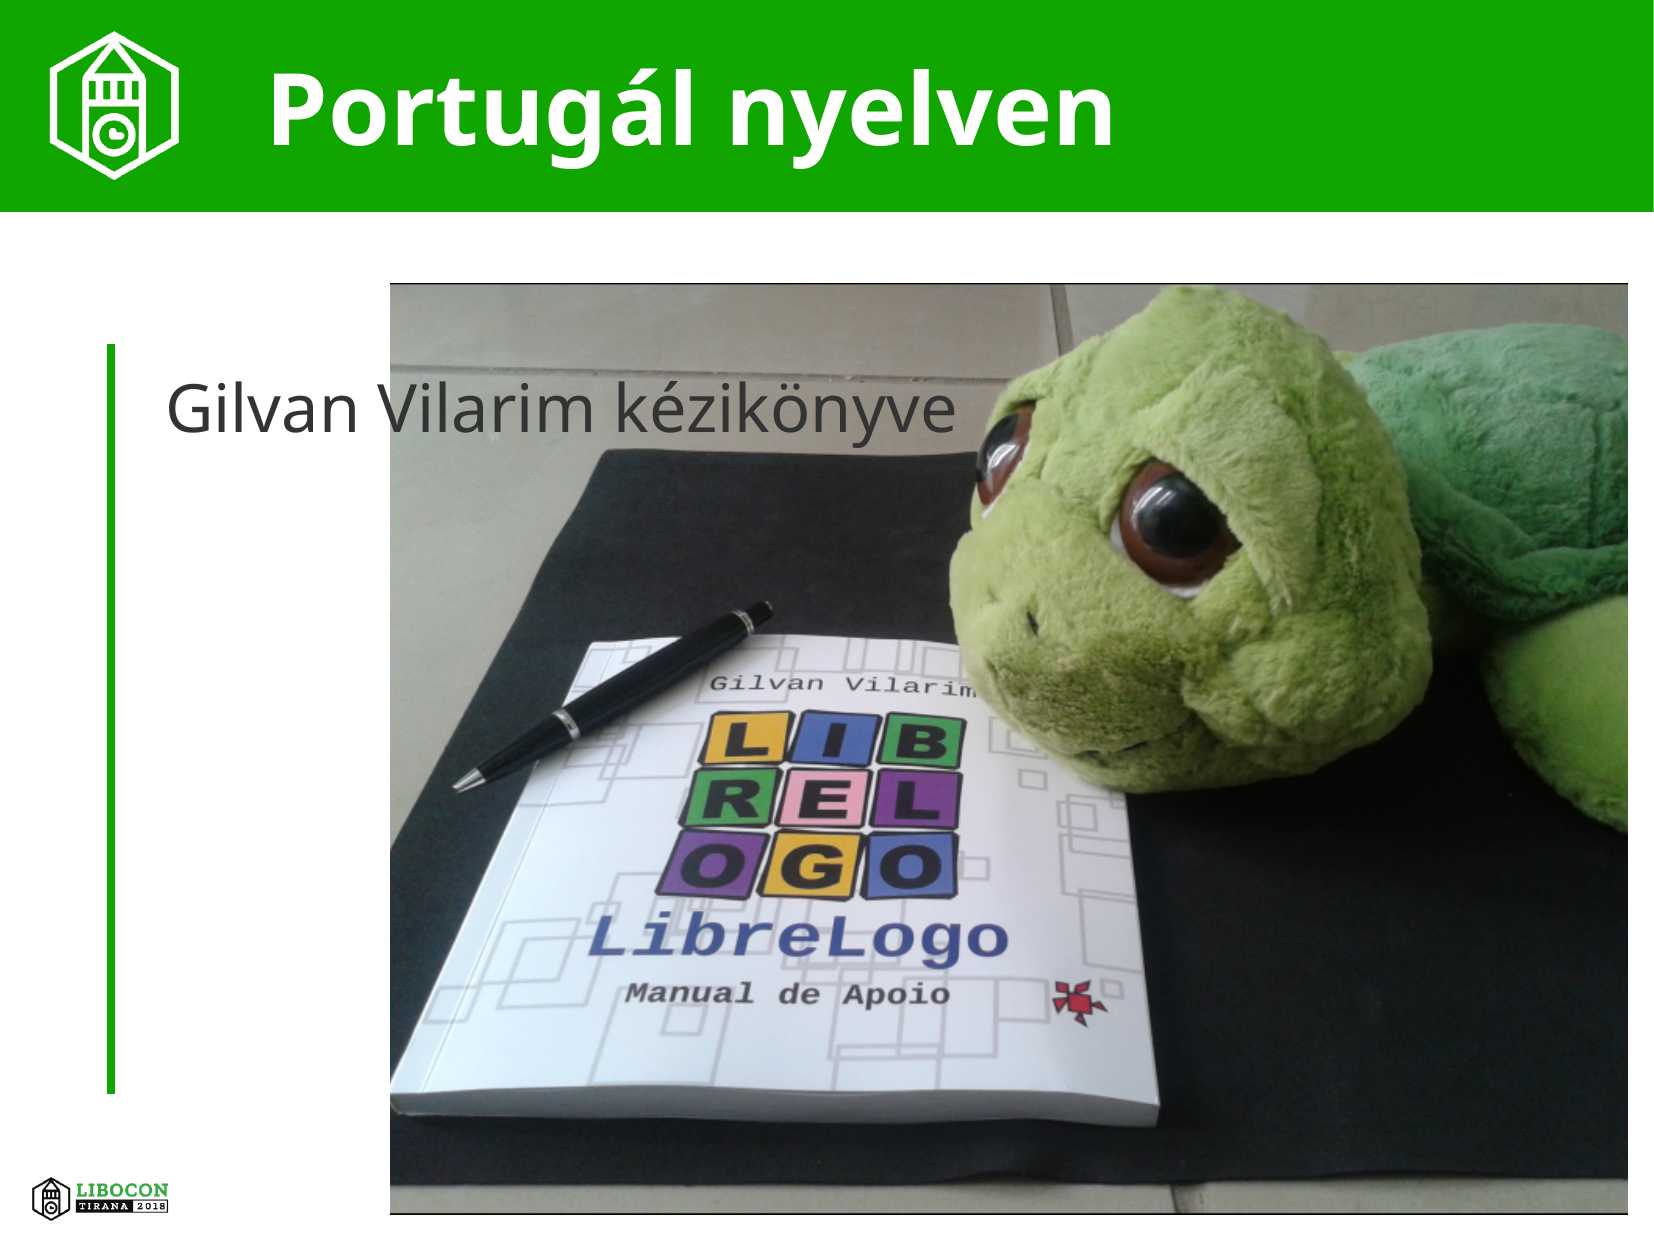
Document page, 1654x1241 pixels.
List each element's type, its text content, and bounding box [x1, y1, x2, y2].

picture [0, 0, 1654, 1241]
list Gilvan Vilarim kézikönyve [165, 360, 1546, 1081]
title Portugál nyelven [265, 0, 1621, 223]
